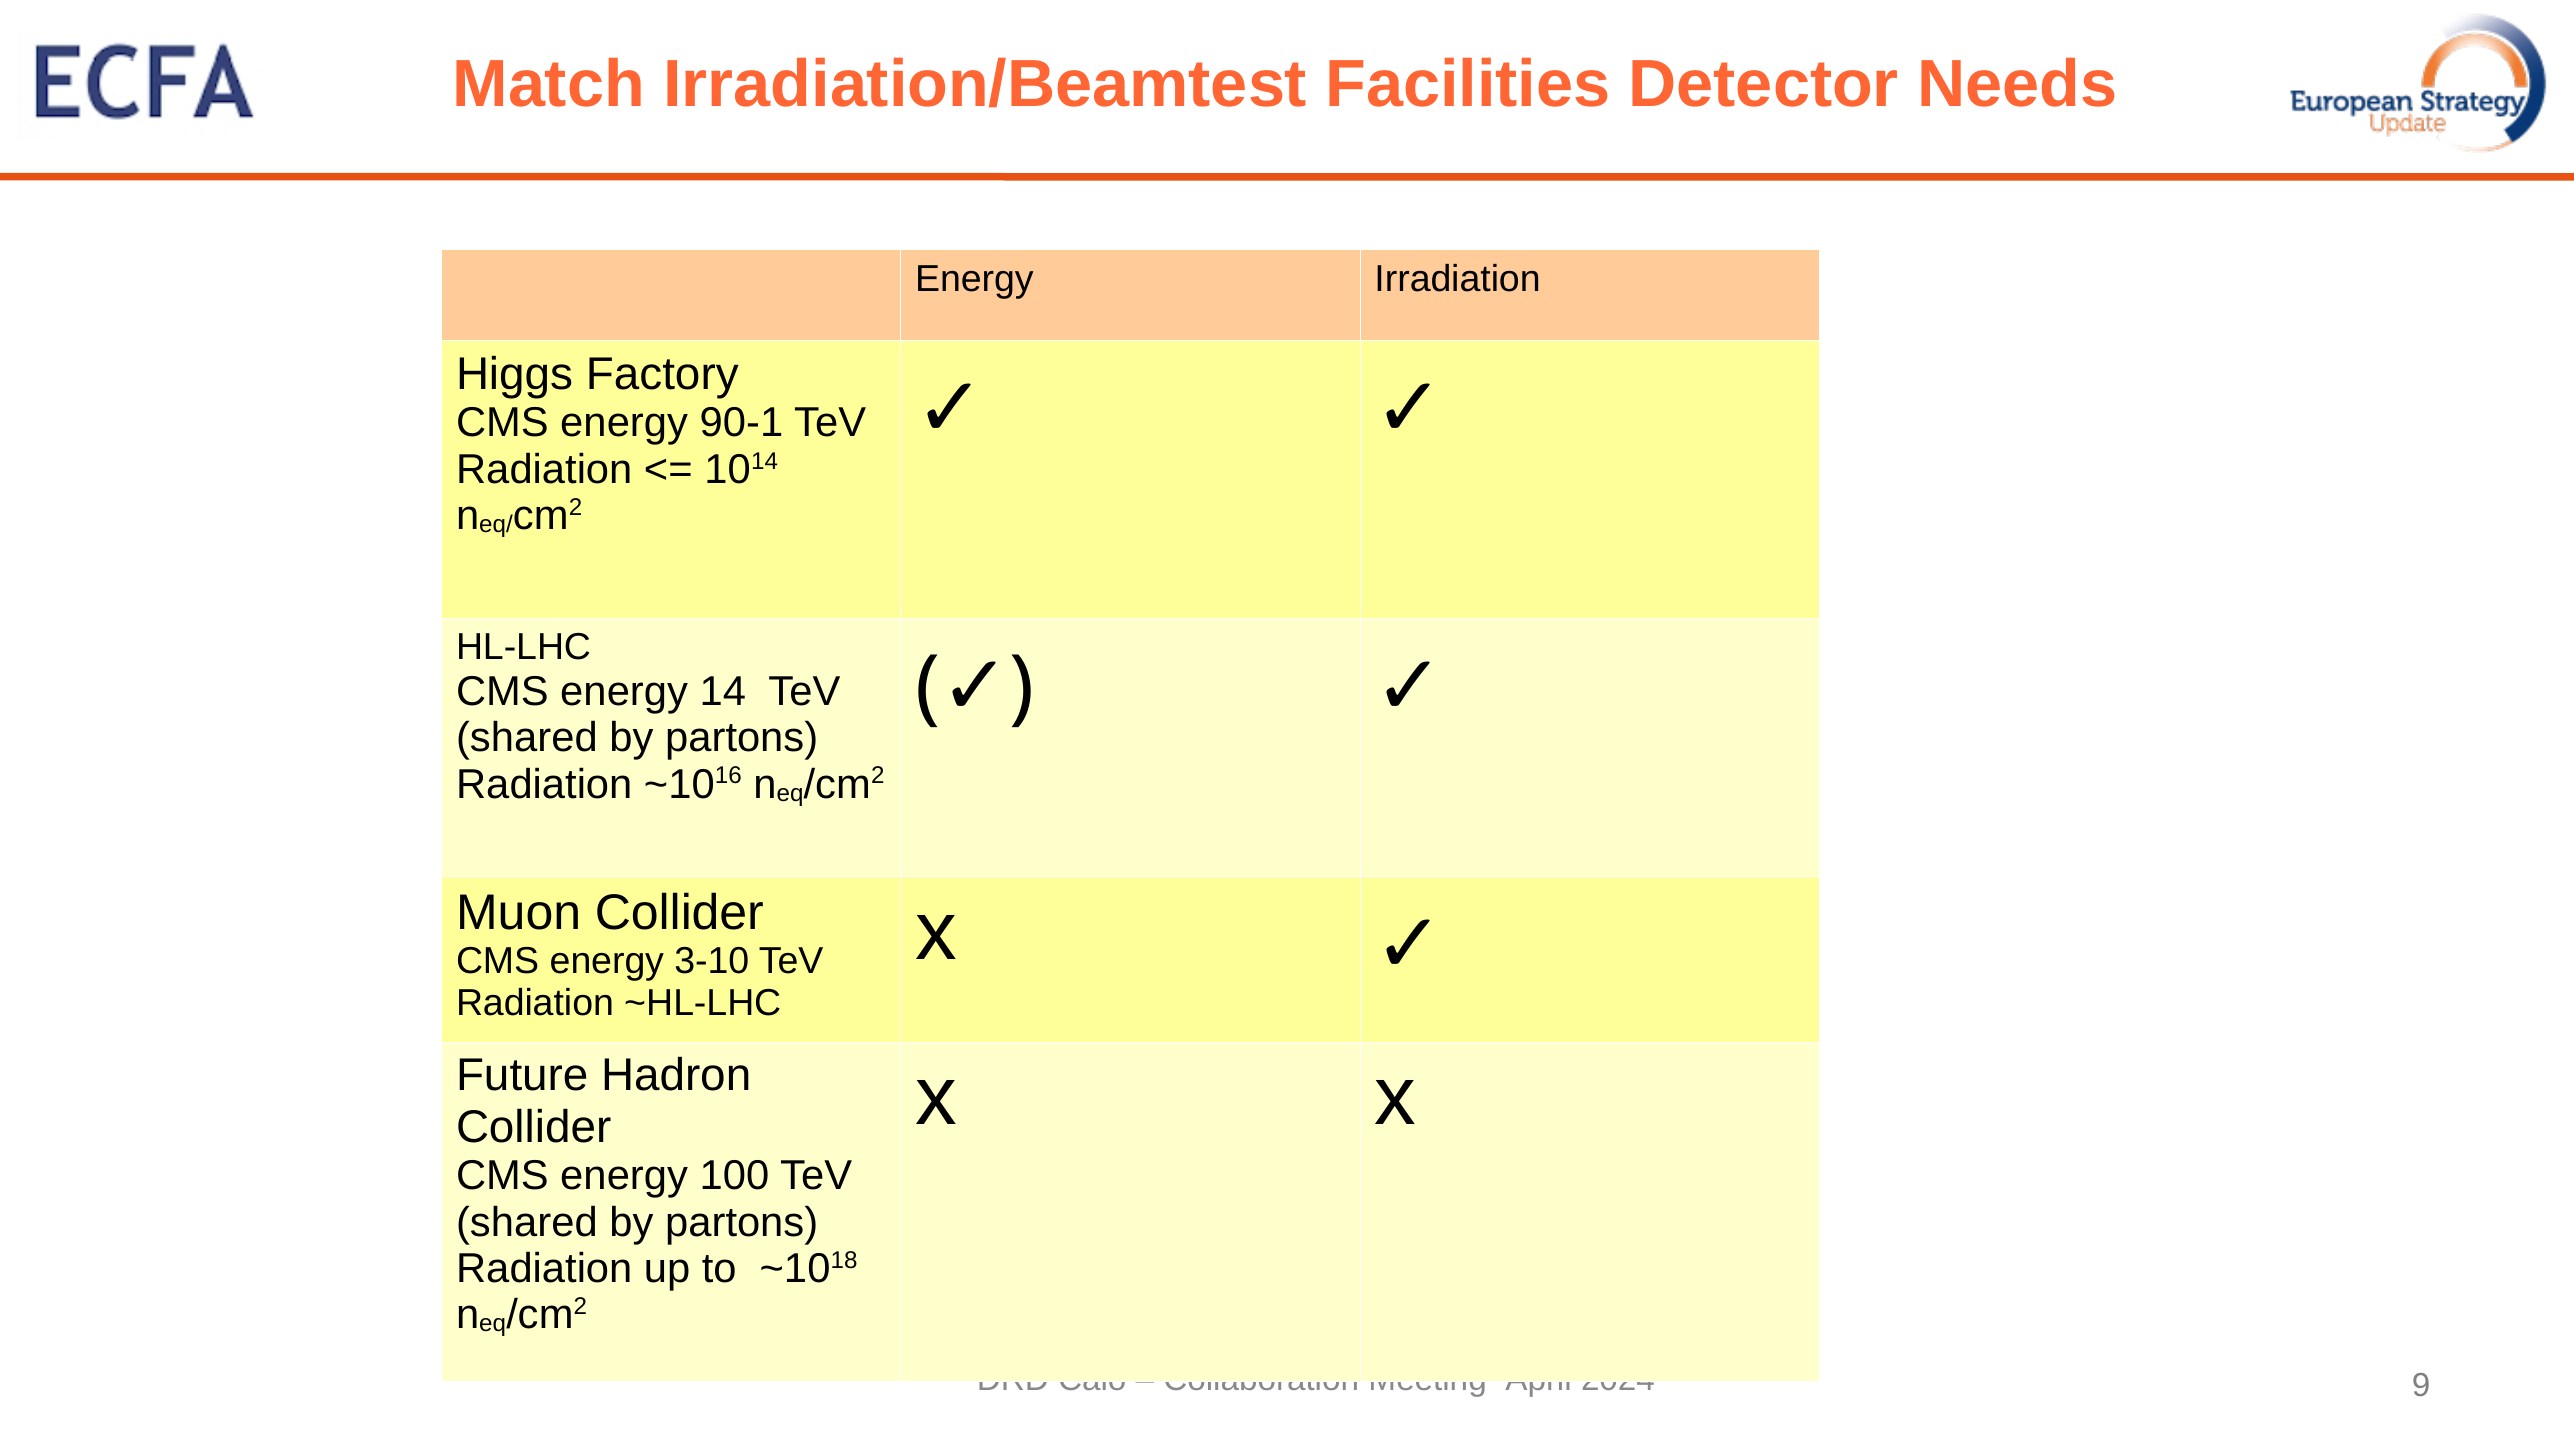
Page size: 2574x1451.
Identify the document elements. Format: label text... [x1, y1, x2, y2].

table_cell ✓ [1361, 619, 1819, 876]
table_header Irradiation [1361, 250, 1819, 340]
table_cell Muon Collider CMS energy 3-10 TeV Radiation ~HL-LHC [442, 877, 900, 1042]
table_cell Higgs Factory CMS energy 90-1 TeV Radiation <= 1014 neq/cm2 [442, 341, 900, 618]
table_header Energy [901, 250, 1360, 340]
table_cell x [1361, 1043, 1819, 1381]
table_cell ✓ [1361, 877, 1819, 1042]
table_cell x [901, 1043, 1360, 1381]
table_cell (✓) [901, 619, 1360, 876]
table_header [442, 250, 900, 340]
picture [18, 31, 222, 139]
table_cell x [901, 877, 1360, 1042]
picture [2289, 0, 2548, 217]
table_cell ✓ [1361, 341, 1819, 618]
table_cell HL-LHC CMS energy 14 TeV (shared by partons) Radiation ~1016 neq/cm2 [442, 619, 900, 876]
table_cell Future Hadron Collider CMS energy 100 TeV (shared by partons) Radiation up to ~1018 neq/cm2 [442, 1043, 900, 1381]
title Match Irradiation/Beamtest Facilities Detector Needs [222, 0, 2368, 168]
table_cell ✓ [901, 341, 1360, 618]
